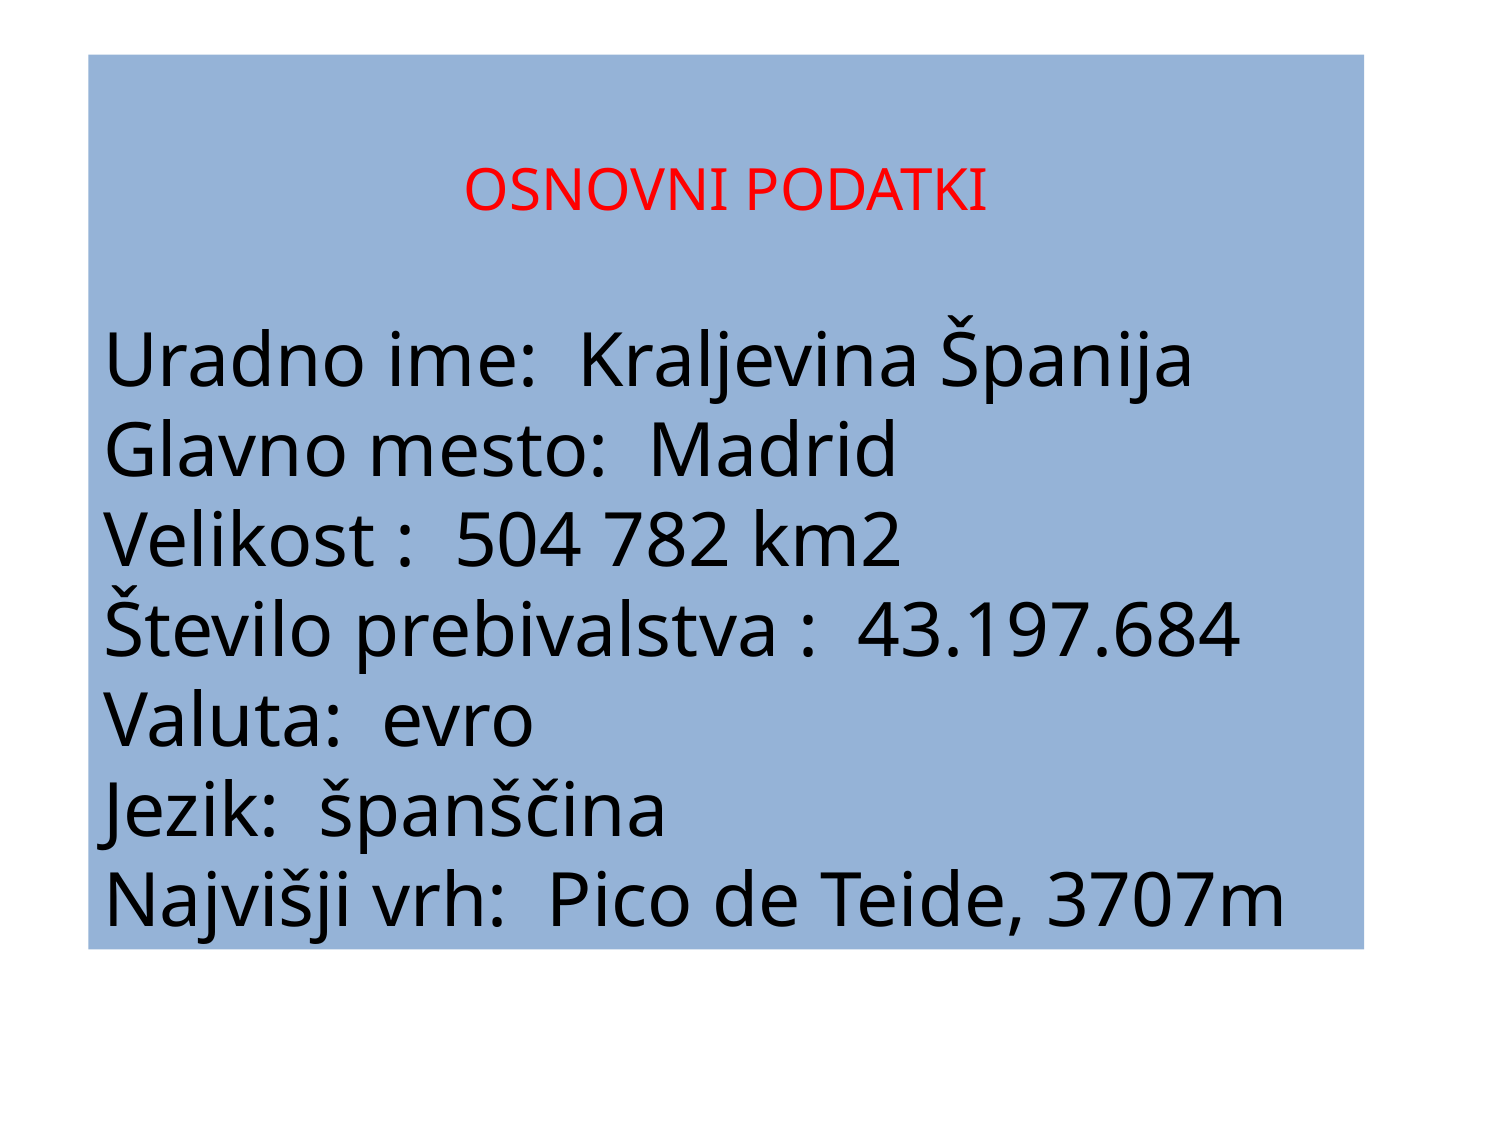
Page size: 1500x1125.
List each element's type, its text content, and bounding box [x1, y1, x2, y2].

text_box OSNOVNI PODATKI Uradno ime: Kraljevina Španija Glavno mesto: Madrid Velikost : 504 782 km2 Število prebivalstva : 43.197.684 Valuta: evro Jezik: španščina Najvišji vrh: Pico de Teide, 3707m [88, 54, 1365, 950]
